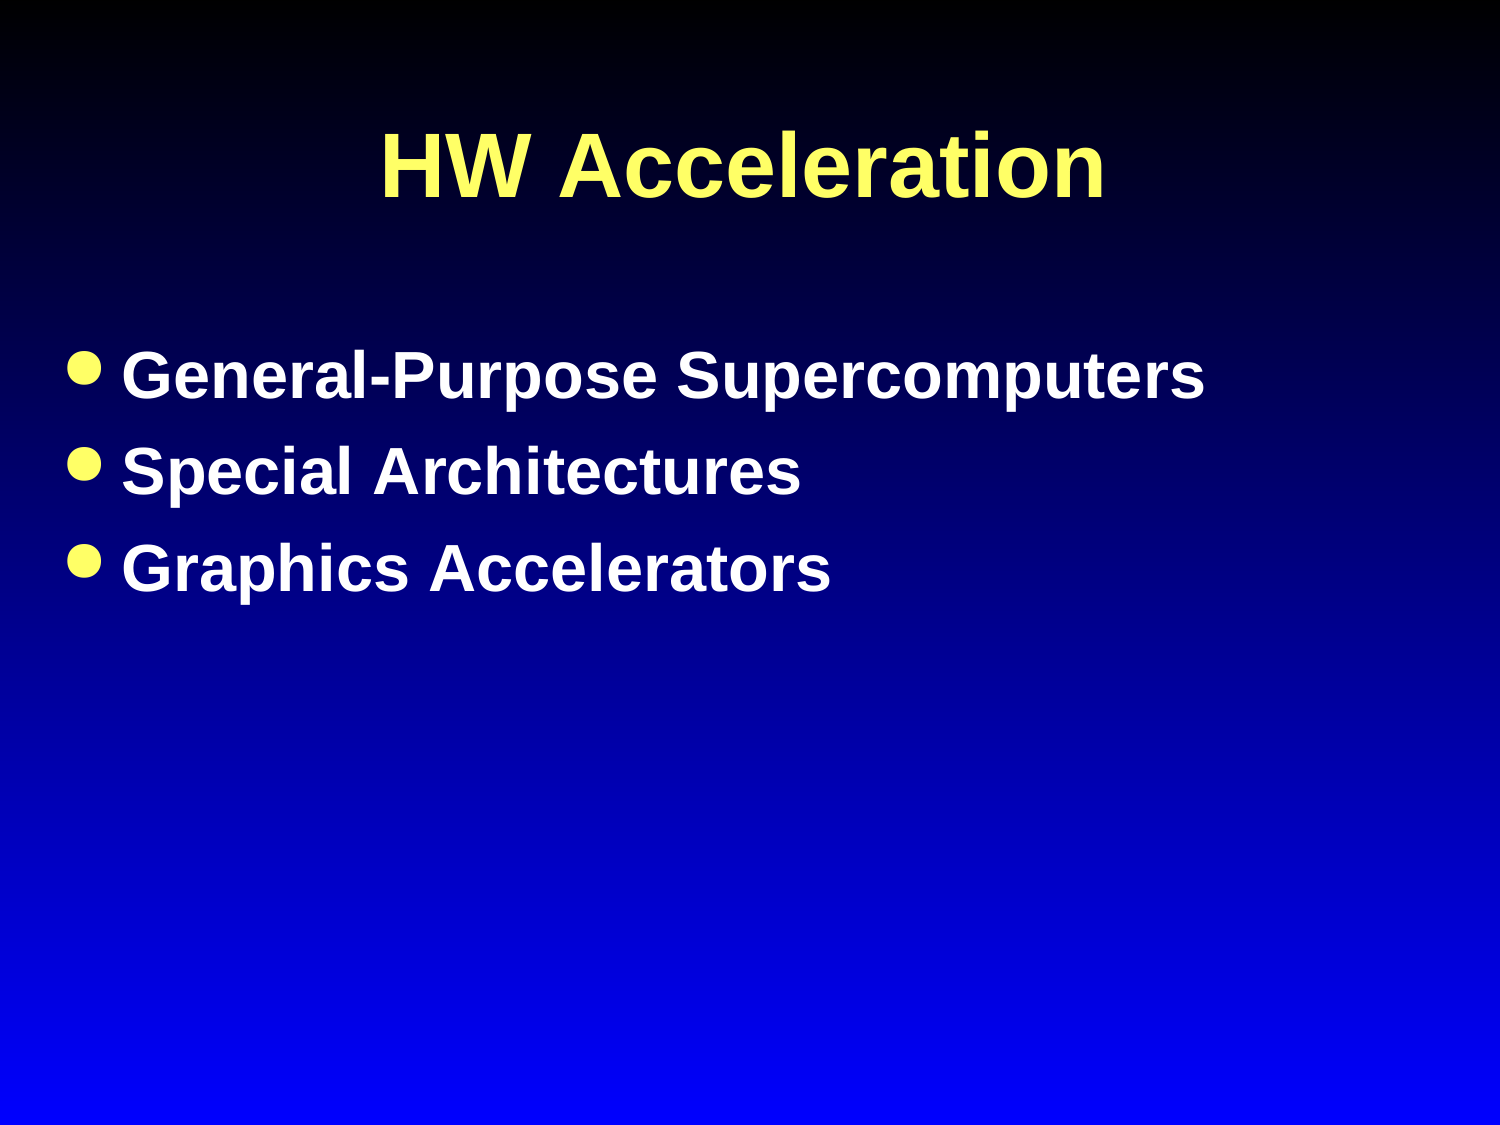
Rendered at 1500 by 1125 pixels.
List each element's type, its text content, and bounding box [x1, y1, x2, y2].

list General-Purpose Supercomputers Special Architectures Graphics Accelerators [50, 324, 1438, 1000]
title HW Acceleration [99, 37, 1388, 225]
